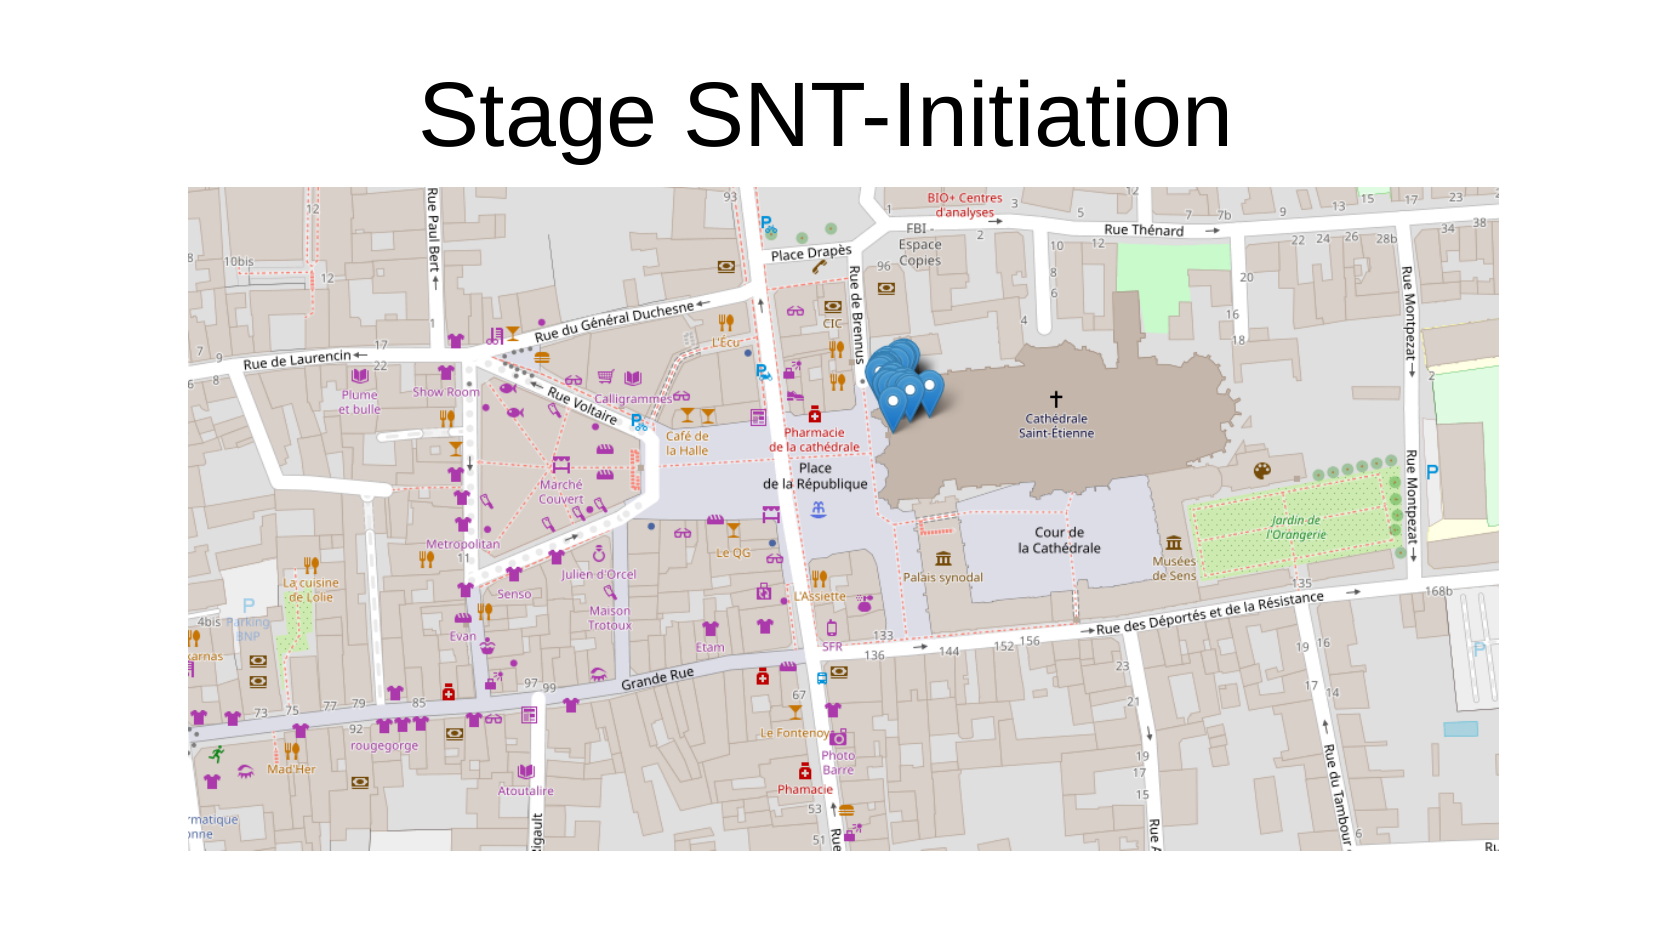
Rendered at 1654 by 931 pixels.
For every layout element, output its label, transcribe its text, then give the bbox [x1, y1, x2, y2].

title Stage SNT-Initiation [82, 37, 1571, 193]
picture [188, 187, 1499, 851]
